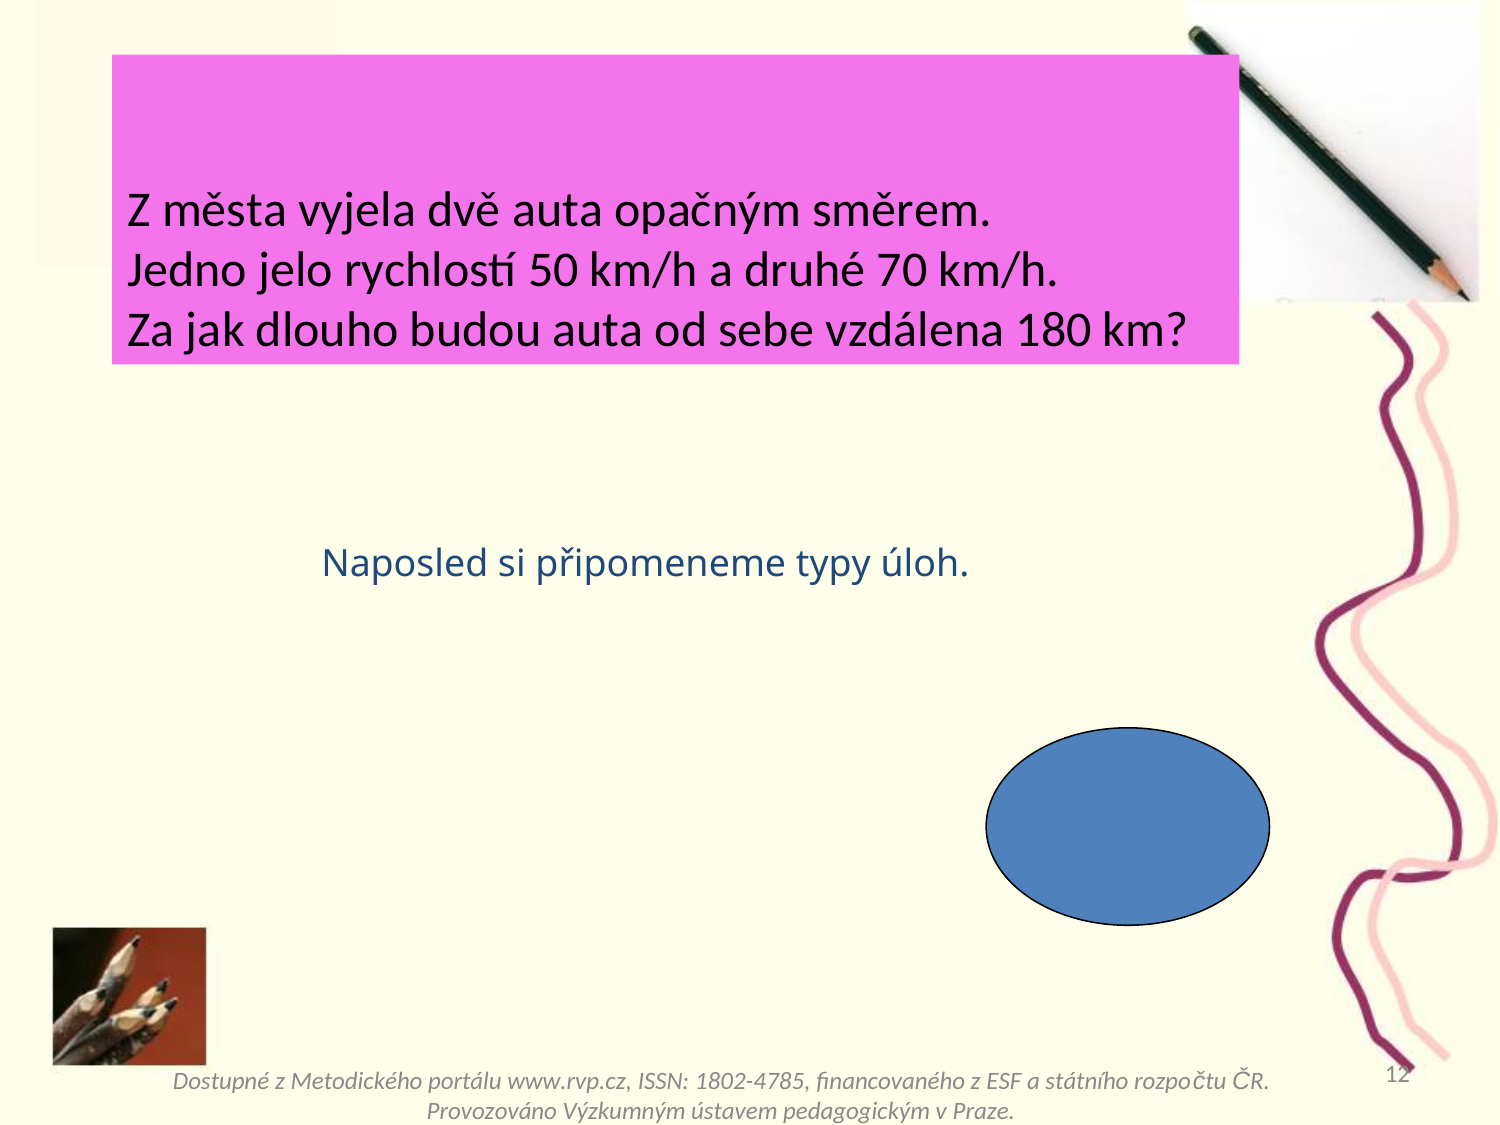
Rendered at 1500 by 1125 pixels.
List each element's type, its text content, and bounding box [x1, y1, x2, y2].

text_box [986, 727, 1270, 926]
text_box Dostupné z Metodického portálu www.rvp.cz, ISSN: 1802-4785, financovaného z ESF a státního rozpočtu ČR. Provozováno Výzkumným ústavem pedagogickým v Praze. [100, 1065, 1343, 1125]
title Z města vyjela dvě auta opačným směrem. Jedno jelo rychlostí 50 km/h a druhé 70 km/h. Za jak dlouho budou auta od sebe vzdálena 180 km? [112, 54, 1240, 365]
text_box [35, 0, 337, 268]
text_box Naposled si připomeneme typy úloh. [306, 530, 986, 592]
picture [0, 0, 1500, 1125]
